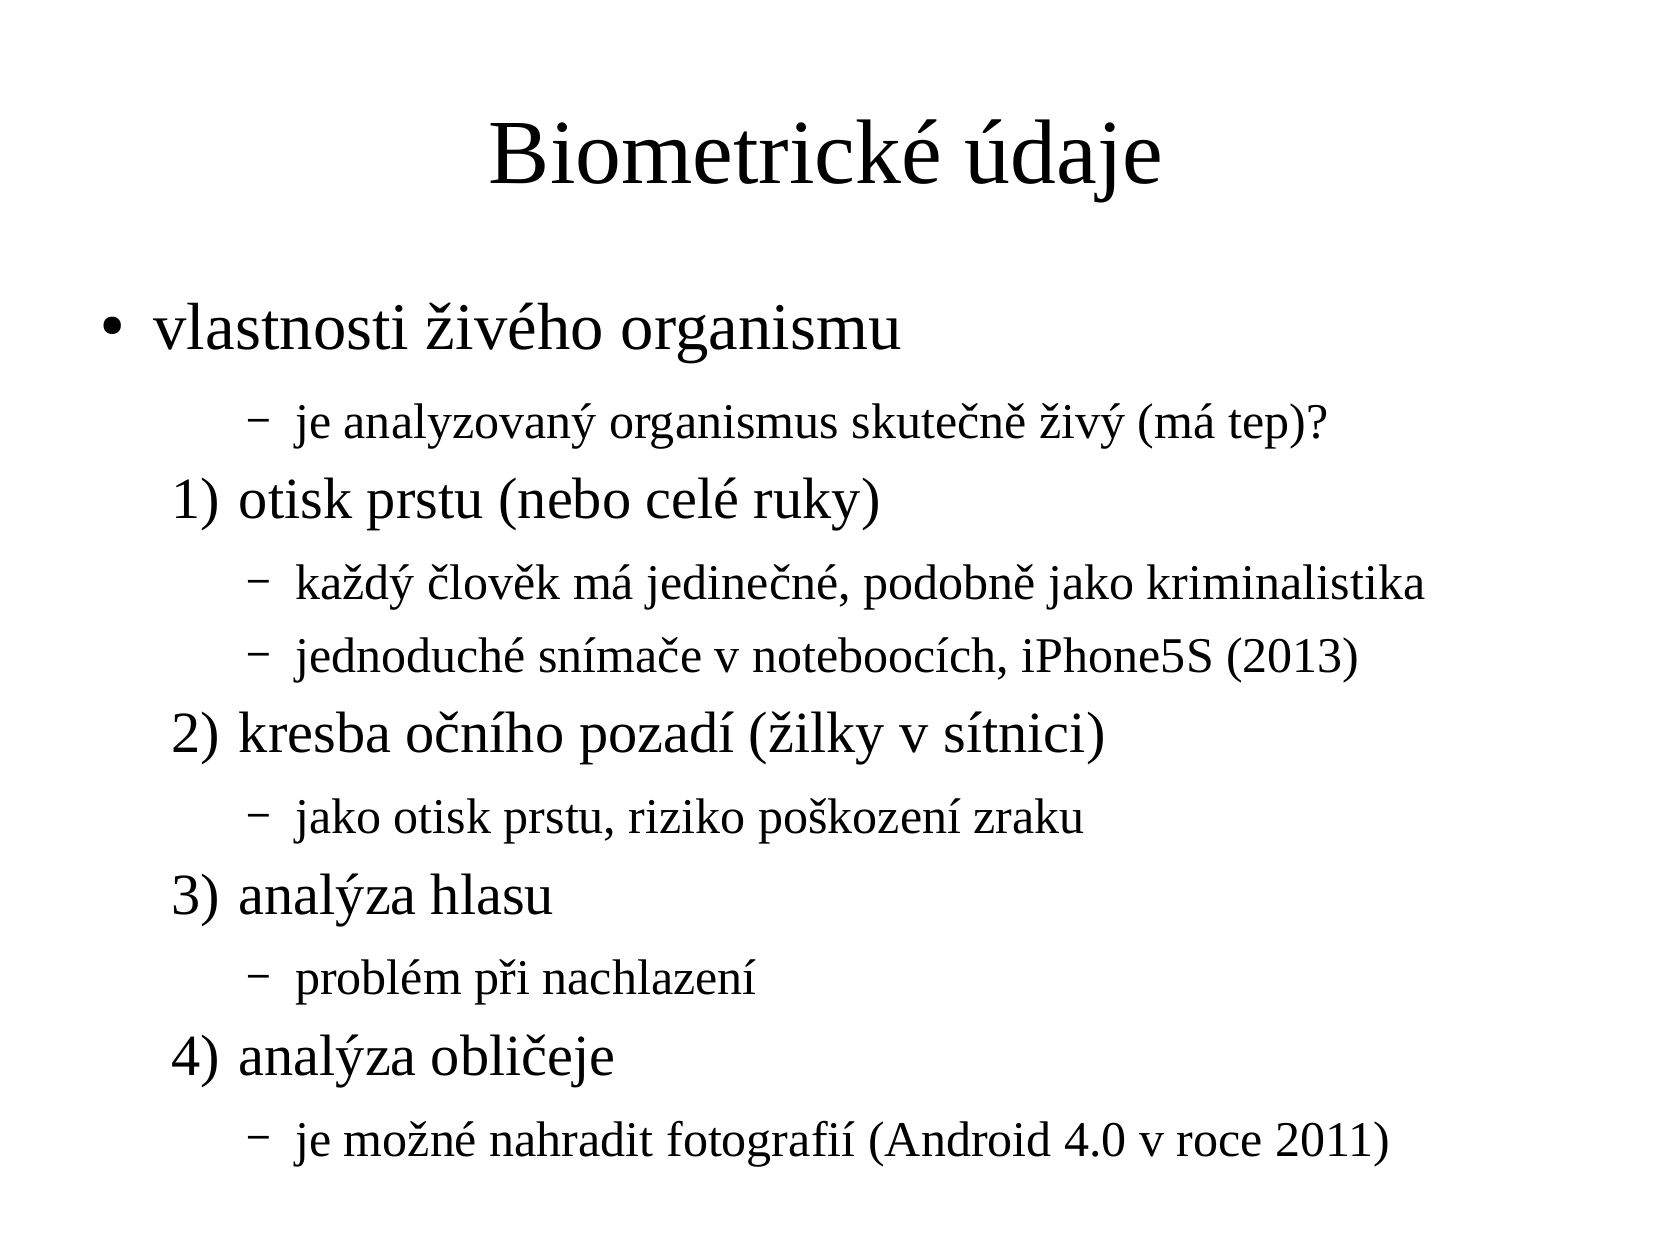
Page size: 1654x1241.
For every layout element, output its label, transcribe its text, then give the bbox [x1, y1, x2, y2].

list vlastnosti živého organismu je analyzovaný organismus skutečně živý (má tep)? otisk prstu (nebo celé ruky) každý člověk má jedinečné, podobně jako kriminalistika jednoduché snímače v noteboocích, iPhone5S (2013) kresba očního pozadí (žilky v sítnici) jako otisk prstu, riziko poškození zraku analýza hlasu problém při nachlazení analýza obličeje je možné nahradit fotografií (Android 4.0 v roce 2011) [82, 290, 1571, 1241]
title Biometrické údaje [82, 49, 1571, 257]
